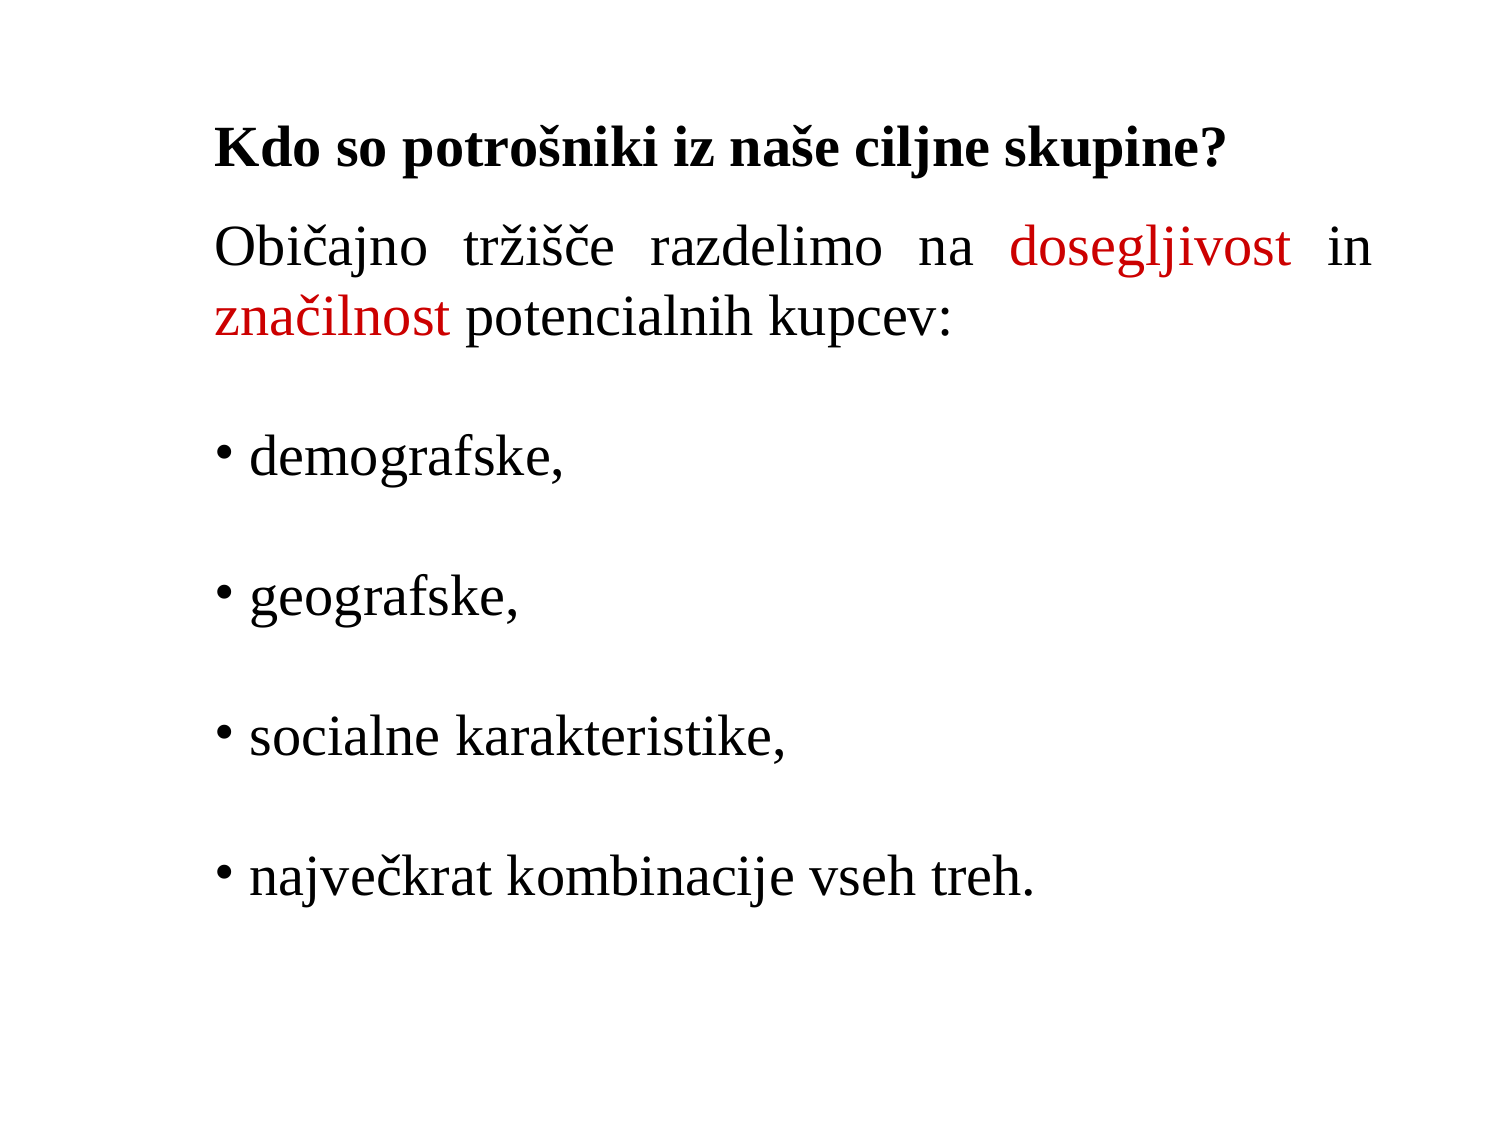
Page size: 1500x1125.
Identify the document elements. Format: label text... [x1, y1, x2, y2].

text_box Kdo so potrošniki iz naše ciljne skupine? Običajno tržišče razdelimo na dosegljivost in značilnost potencialnih kupcev: demografske, geografske, socialne karakteristike, največkrat kombinacije vseh treh. [200, 99, 1388, 916]
